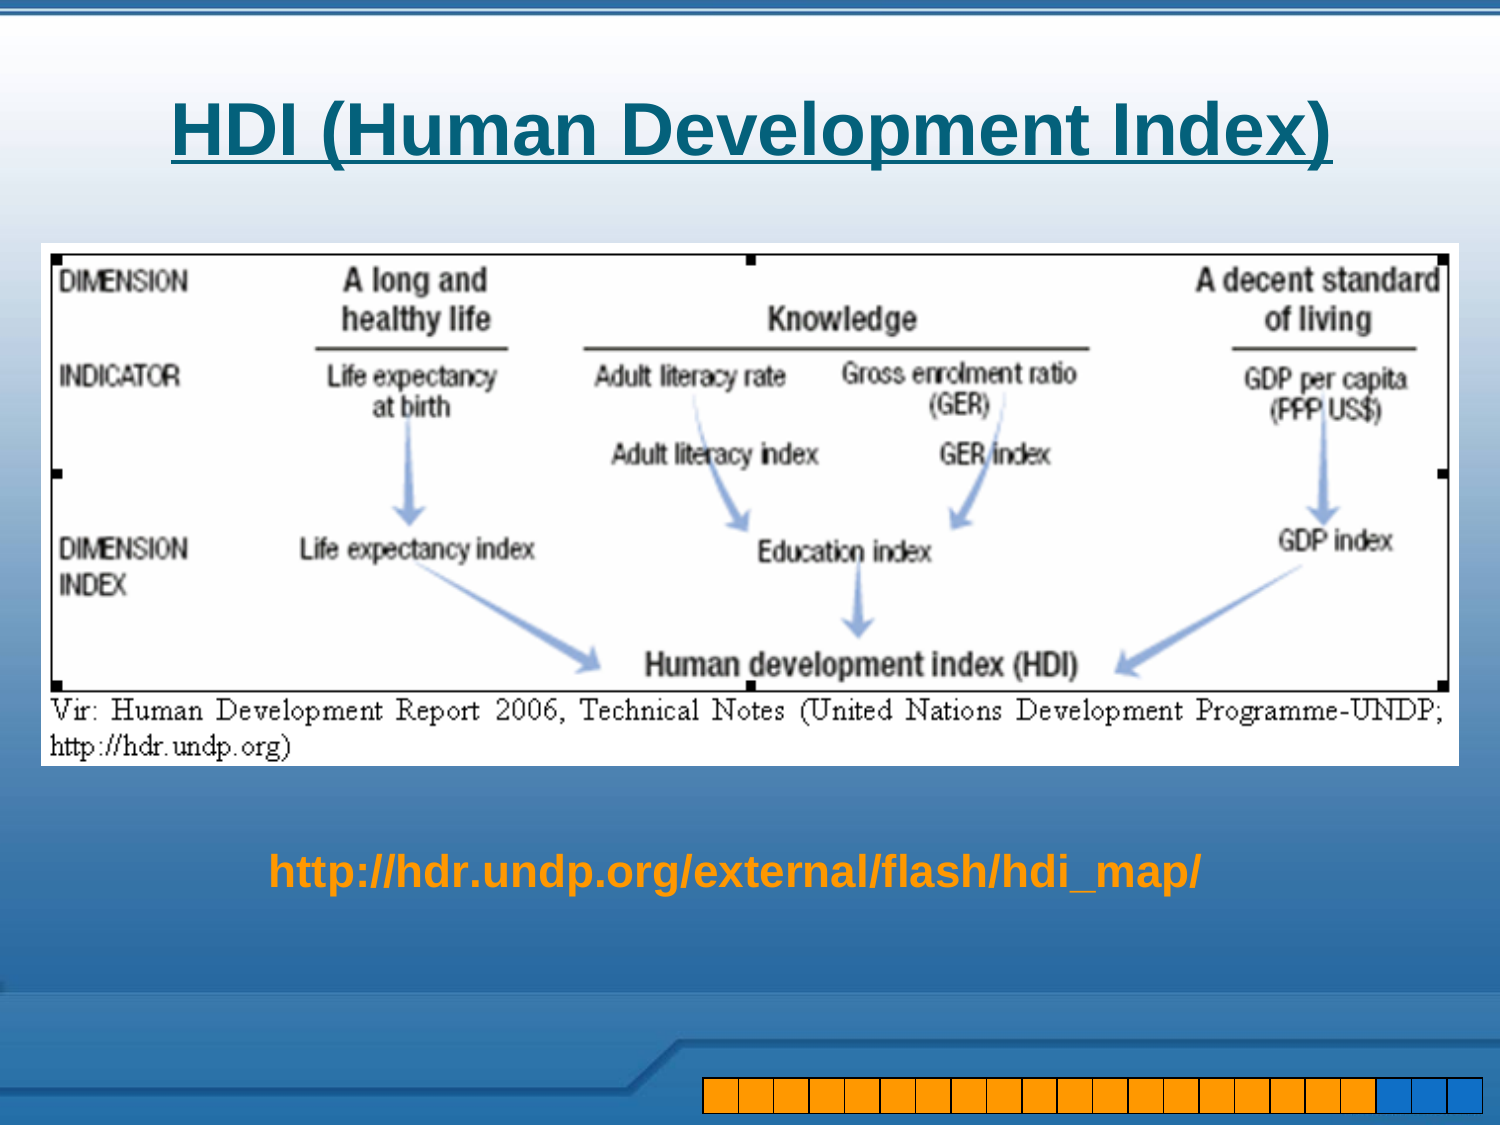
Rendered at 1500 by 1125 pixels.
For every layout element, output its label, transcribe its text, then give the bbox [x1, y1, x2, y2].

picture [0, 0, 1500, 1125]
list http://hdr.undp.org/external/flash/hdi_map/ [253, 834, 1235, 941]
text_box [702, 1077, 1483, 1114]
title HDI (Human Development Index) [76, 73, 1427, 171]
